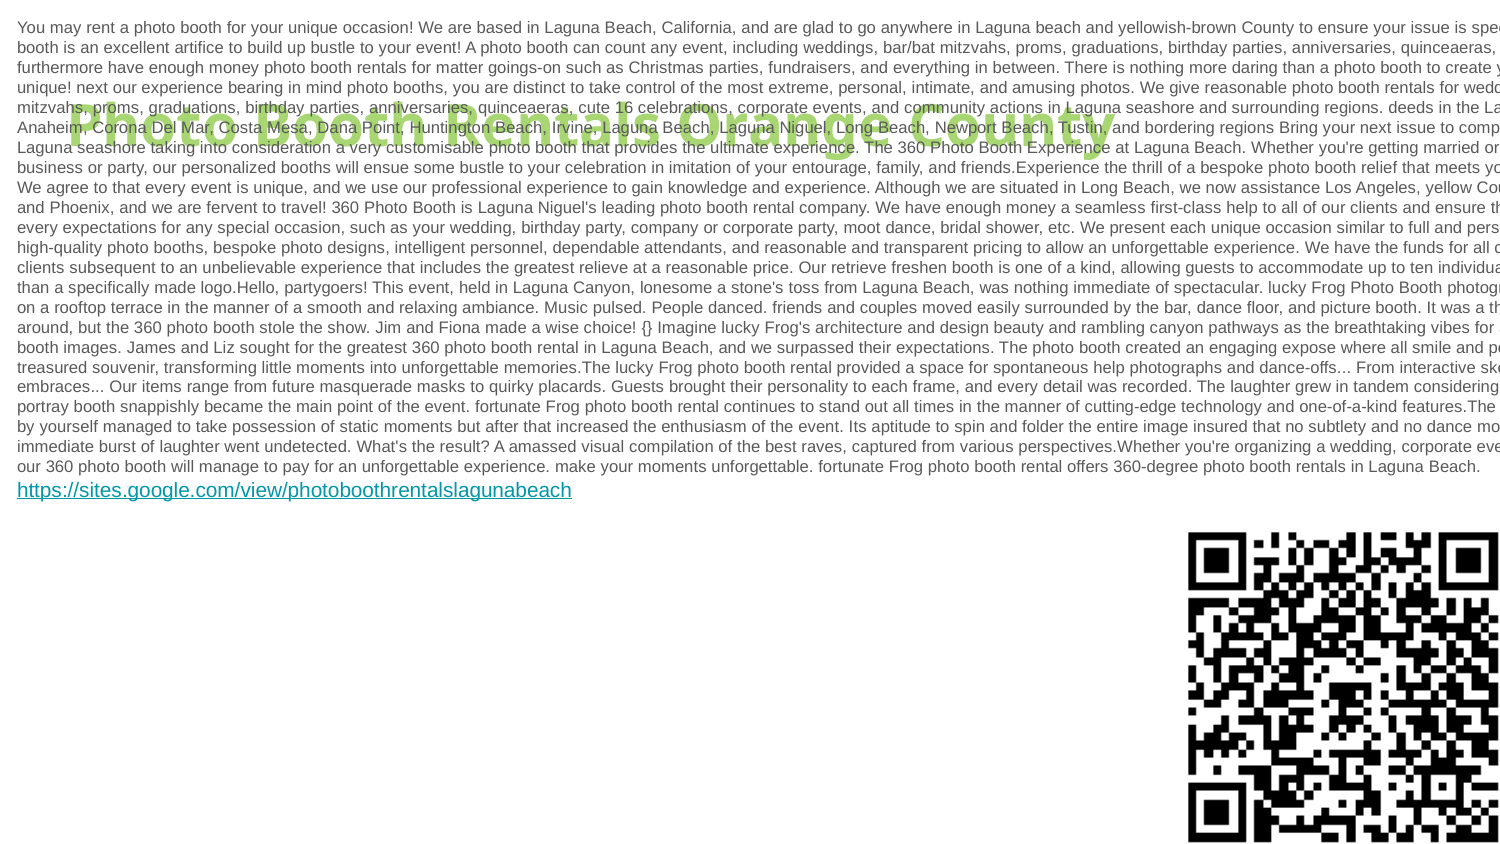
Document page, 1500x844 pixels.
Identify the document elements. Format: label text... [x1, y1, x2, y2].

picture [1187, 531, 1500, 844]
text_box You may rent a photo booth for your unique occasion! We are based in Laguna Beach, California, and are glad to go anywhere in Laguna beach and yellowish-brown County to ensure your issue is spectacular. A photo booth is an excellent artifice to build up bustle to your event! A photo booth can count any event, including weddings, bar/bat mitzvahs, proms, graduations, birthday parties, anniversaries, quinceaeras, and lovable 16. We furthermore have enough money photo booth rentals for matter goings-on such as Christmas parties, fundraisers, and everything in between. There is nothing more daring than a photo booth to create your celebration unique! next our experience bearing in mind photo booths, you are distinct to take control of the most extreme, personal, intimate, and amusing photos. We give reasonable photo booth rentals for weddings, bar/bat mitzvahs, proms, graduations, birthday parties, anniversaries, quinceaeras, cute 16 celebrations, corporate events, and community actions in Laguna seashore and surrounding regions. deeds in the Laguna Beach, Anaheim, Corona Del Mar, Costa Mesa, Dana Point, Huntington Beach, Irvine, Laguna Beach, Laguna Niguel, Long Beach, Newport Beach, Tustin, and bordering regions Bring your next issue to computer graphics in Laguna seashore taking into consideration a very customisable photo booth that provides the ultimate experience. The 360 Photo Booth Experience at Laguna Beach. Whether you're getting married or hosting a event business or party, our personalized booths will ensue some bustle to your celebration in imitation of your entourage, family, and friends.Experience the thrill of a bespoke photo booth relief that meets your individual needs. We agree to that every event is unique, and we use our professional experience to gain knowledge and experience. Although we are situated in Long Beach, we now assistance Los Angeles, yellow County, San Diego, and Phoenix, and we are fervent to travel! 360 Photo Booth is Laguna Niguel's leading photo booth rental company. We have enough money a seamless first-class help to all of our clients and ensure that we will exceed every expectations for any special occasion, such as your wedding, birthday party, company or corporate party, moot dance, bridal shower, etc. We present each unique occasion similar to full and personalized packages, high-quality photo booths, bespoke photo designs, intelligent personnel, dependable attendants, and reasonable and transparent pricing to allow an unforgettable experience. We have the funds for all consumers and clients subsequent to an unbelievable experience that includes the greatest relieve at a reasonable price. Our retrieve freshen booth is one of a kind, allowing guests to accommodate up to ten individuals in a photo later than a specifically made logo.Hello, partygoers! This event, held in Laguna Canyon, lonesome a stone's toss from Laguna Beach, was nothing immediate of spectacular. lucky Frog Photo Booth photographed the situation on a rooftop terrace in the manner of a smooth and relaxing ambiance. Music pulsed. People danced. friends and couples moved easily surrounded by the bar, dance floor, and picture booth. It was a thrilling experience all around, but the 360 photo booth stole the show. Jim and Fiona made a wise choice! {} Imagine lucky Frog's architecture and design beauty and rambling canyon pathways as the breathtaking vibes for 360-degree photo booth images. James and Liz sought for the greatest 360 photo booth rental in Laguna Beach, and we surpassed their expectations. The photo booth created an engaging expose where all smile and pose became a treasured souvenir, transforming little moments into unforgettable memories.The lucky Frog photo booth rental provided a space for spontaneous help photographs and dance-offs... From interactive sketches to in flames embraces... Our items range from future masquerade masks to quirky placards. Guests brought their personality to each frame, and every detail was recorded. The laughter grew in tandem considering the prints. The 360 portray booth snappishly became the main point of the event. fortunate Frog photo booth rental continues to stand out all times in the manner of cutting-edge technology and one-of-a-kind features.The 360 photo booth not by yourself managed to take possession of static moments but after that increased the enthusiasm of the event. Its aptitude to spin and folder the entire image insured that no subtlety and no dance move, and no immediate burst of laughter went undetected. What's the result? A amassed visual compilation of the best raves, captured from various perspectives.Whether you're organizing a wedding, corporate event, or celebration, our 360 photo booth will manage to pay for an unforgettable experience. make your moments unforgettable. fortunate Frog photo booth rental offers 360-degree photo booth rentals in Laguna Beach. https://sites.google.com/view/photoboothrentalslagunabeach [2, 2, 1500, 844]
